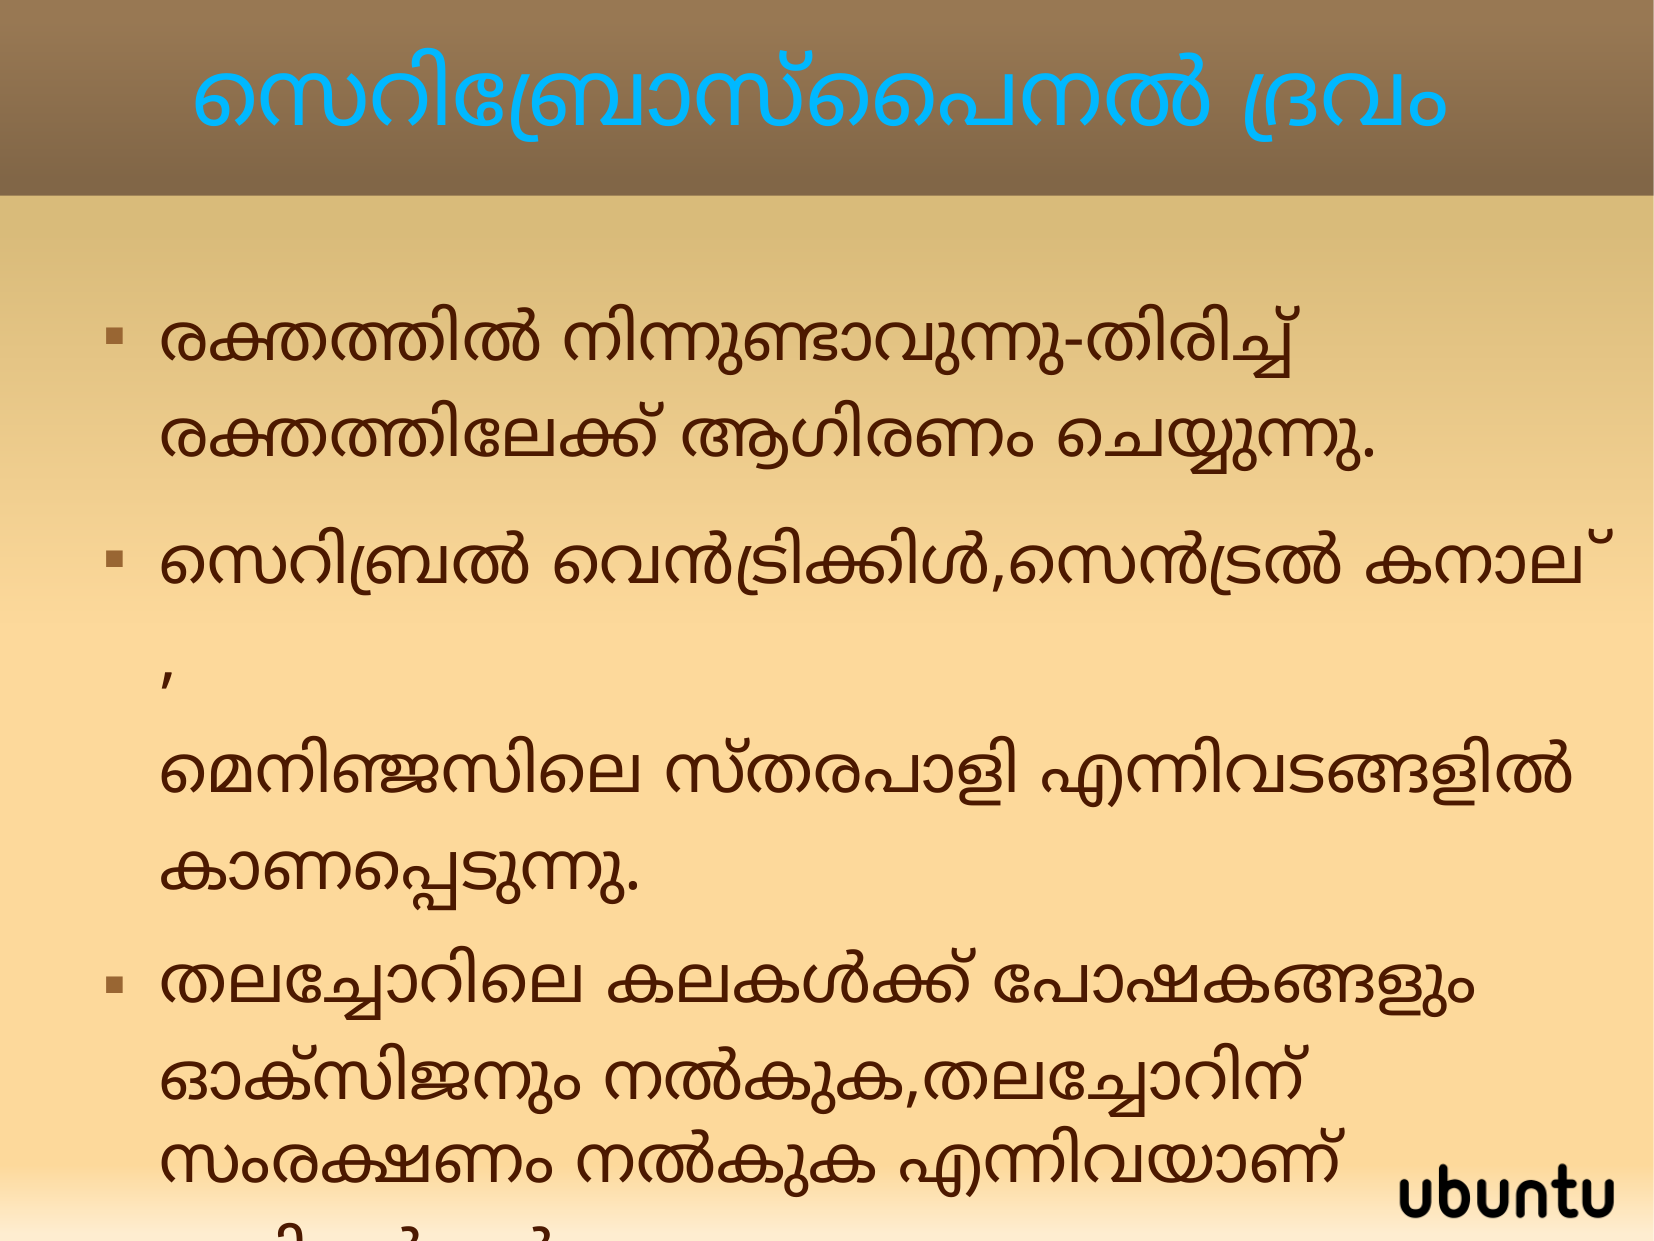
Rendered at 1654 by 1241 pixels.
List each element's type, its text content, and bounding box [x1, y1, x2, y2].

title സെറിബ്രോസ്പൈനല്‍ ദ്രവം [76, 7, 1565, 200]
picture [0, 0, 1654, 1241]
list രക്തത്തില്‍ നിന്നുണ്ടാവുന്നു-തിരിച്ച് രക്തത്തിലേക്ക് ആഗിരണം ചെയ്യുന്നു. സെറിബ്രല്‍ വെന്‍ട്രിക്കിള്‍,സെന്‍ട്രല്‍ കനാല്‍, മെനിഞ്ജസിലെ സ്തരപാളി എന്നിവടങ്ങളില്‍ കാണപ്പെടുന്നു. തലച്ചോറിലെ കലകള്‍ക്ക് പോഷകങ്ങളും ഓക്സിജനും നല്‍കുക,തലച്ചോറിന് സംരക്ഷണം നല്‍കുക എന്നിവയാണ് ഇതിന്റെ ധര്‍മ്മം. [88, 288, 1625, 1093]
